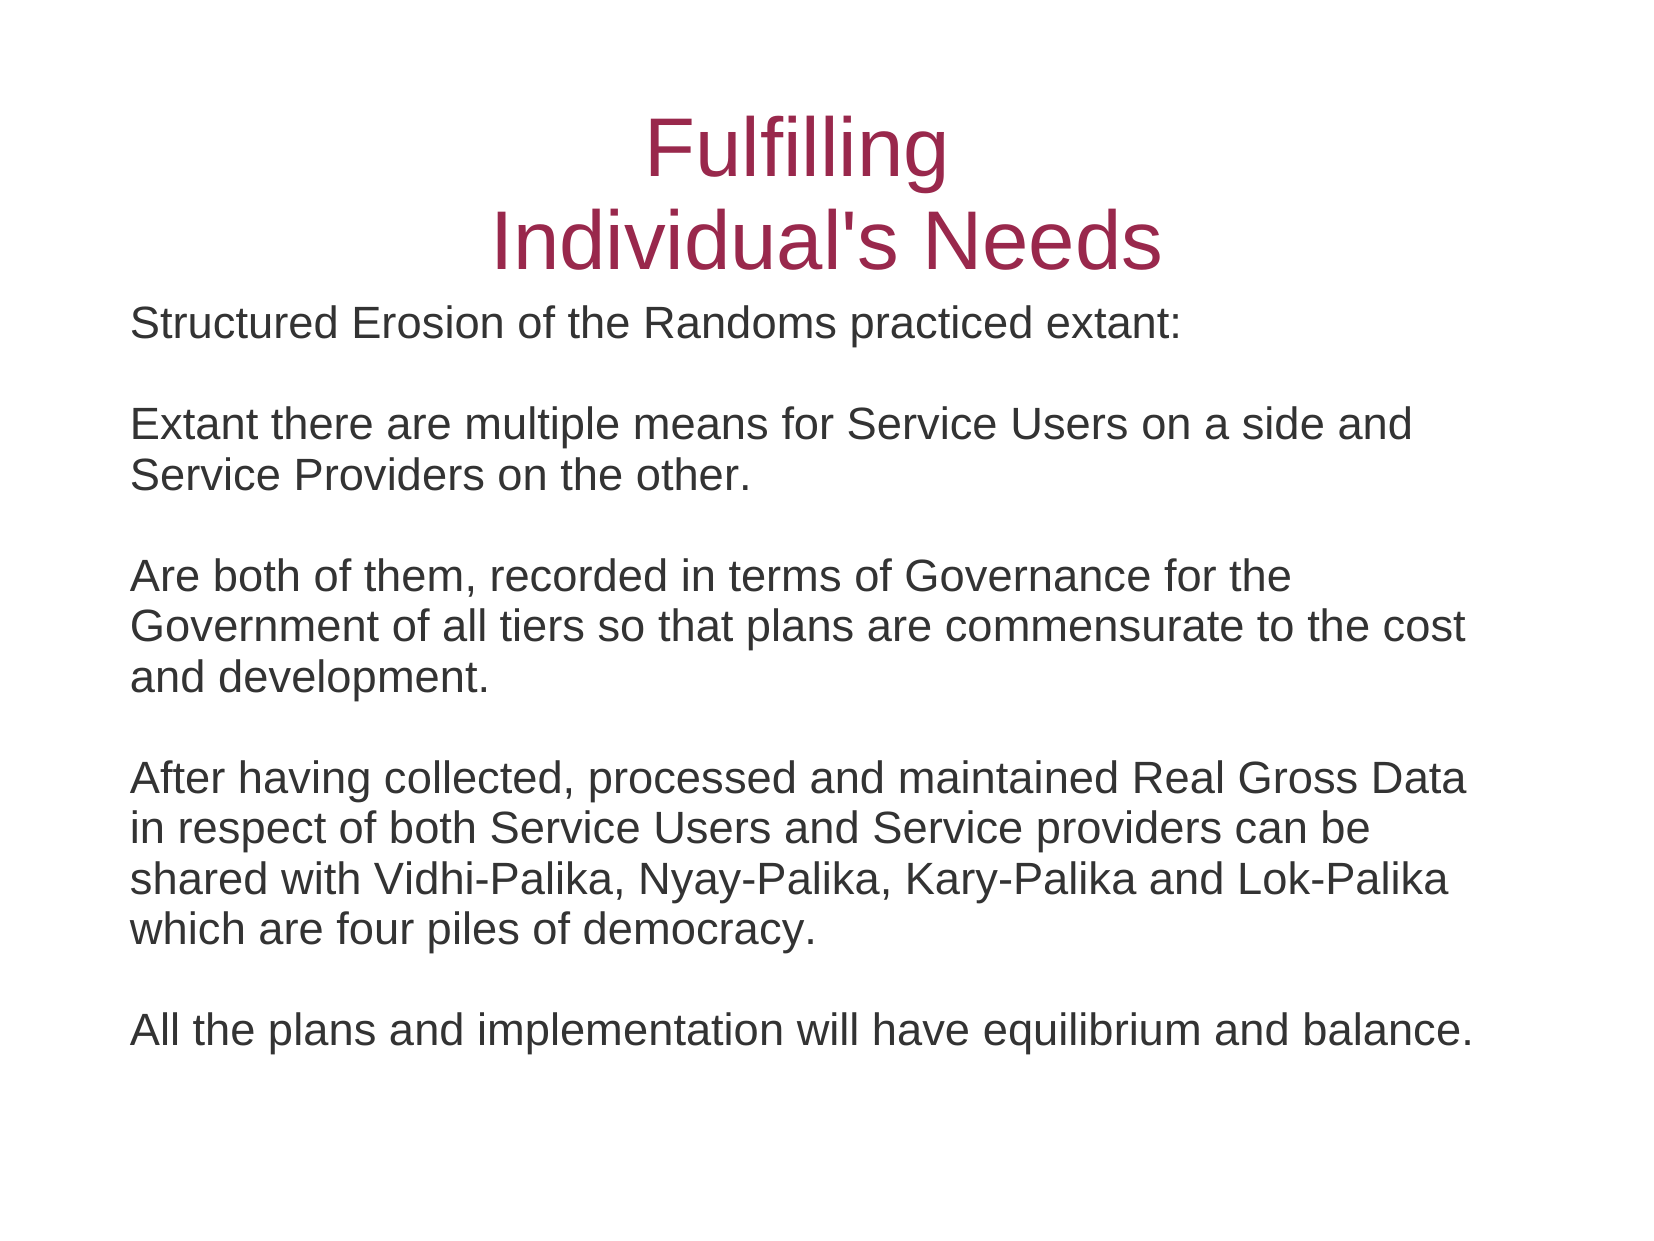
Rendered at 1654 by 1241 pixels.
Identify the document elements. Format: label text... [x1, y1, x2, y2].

list Structured Erosion of the Randoms practiced extant: Extant there are multiple means for Service Users on a side and Service Providers on the other. Are both of them, recorded in terms of Governance for the Government of all tiers so that plans are commensurate to the cost and development. After having collected, processed and maintained Real Gross Data in respect of both Service Users and Service providers can be shared with Vidhi-Palika, Nyay-Palika, Kary-Palika and Lok-Palika which are four piles of democracy. All the plans and implementation will have equilibrium and balance. [129, 297, 1511, 1177]
title Fulfilling Individual's Needs [82, 90, 1536, 298]
